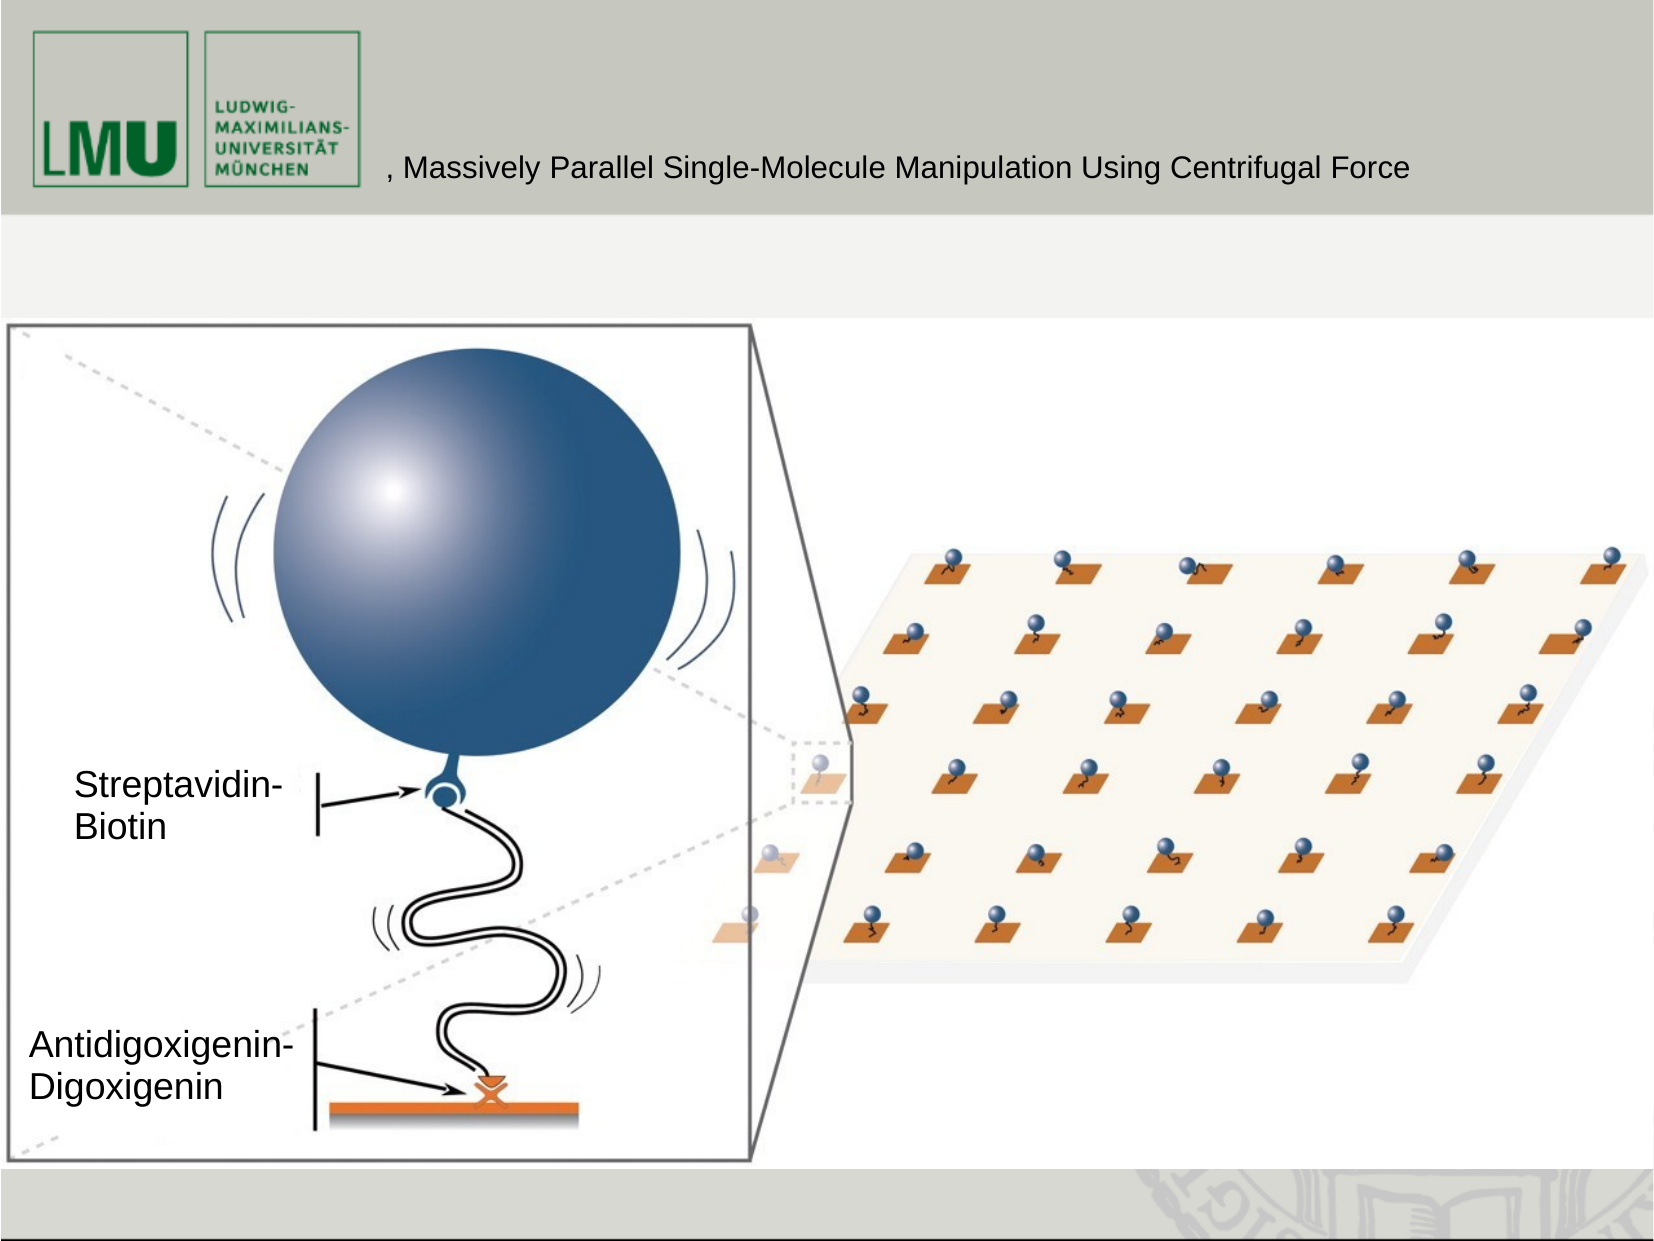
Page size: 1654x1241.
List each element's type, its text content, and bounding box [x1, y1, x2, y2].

text_box Antidigoxigenin- Digoxigenin [13, 1015, 343, 1115]
picture [1, 0, 1654, 1241]
subtitle [23, 224, 1630, 1170]
text_box Philipp Lorenz, Massively Parallel Single-Molecule Manipulation Using Centrifugal Force [362, 142, 1619, 213]
text_box Streptavidin- Biotin [59, 755, 346, 855]
